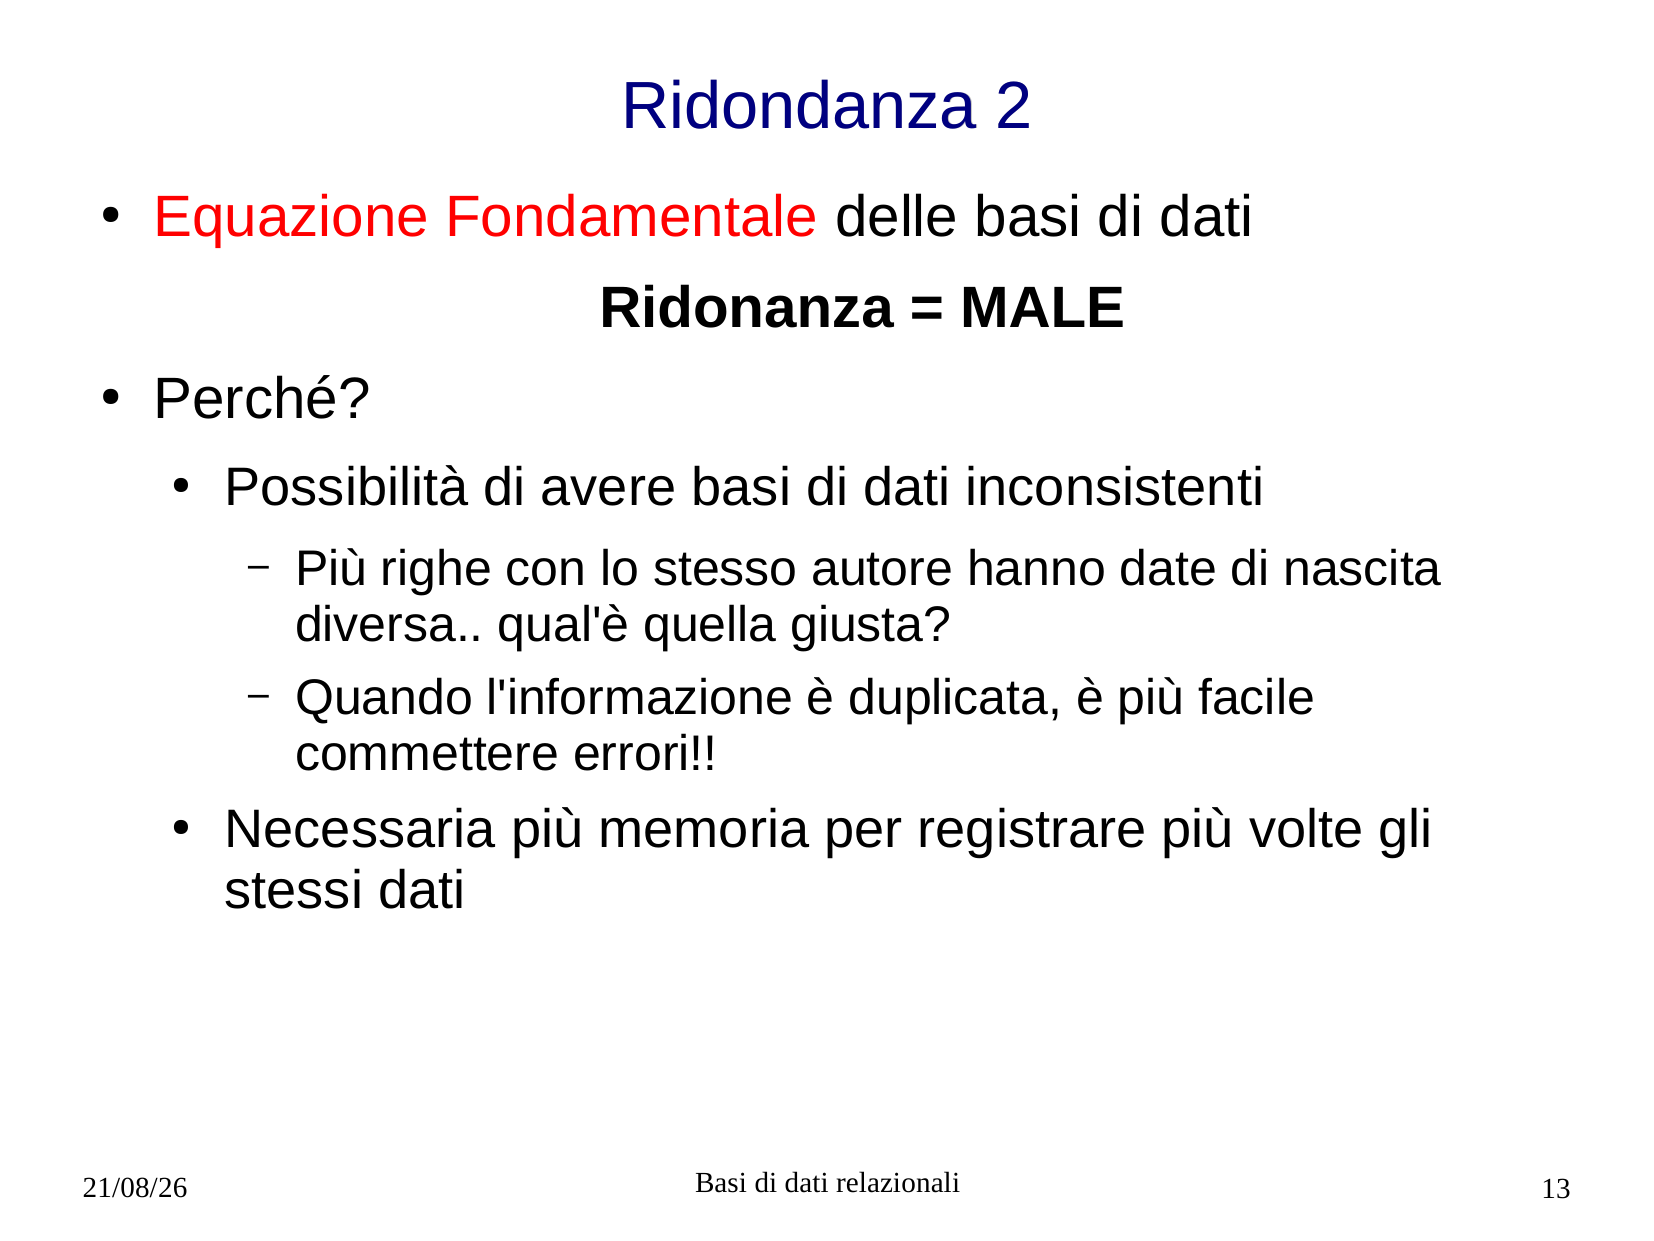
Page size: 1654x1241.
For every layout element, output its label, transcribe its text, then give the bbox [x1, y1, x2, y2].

title Ridondanza 2 [82, 49, 1571, 161]
list Equazione Fondamentale delle basi di dati Ridonanza = MALE Perché? Possibilità di avere basi di dati inconsistenti Più righe con lo stesso autore hanno date di nascita diversa.. qual'è quella giusta? Quando l'informazione è duplicata, è più facile commettere errori!! Necessaria più memoria per registrare più volte gli stessi dati [82, 183, 1571, 1130]
